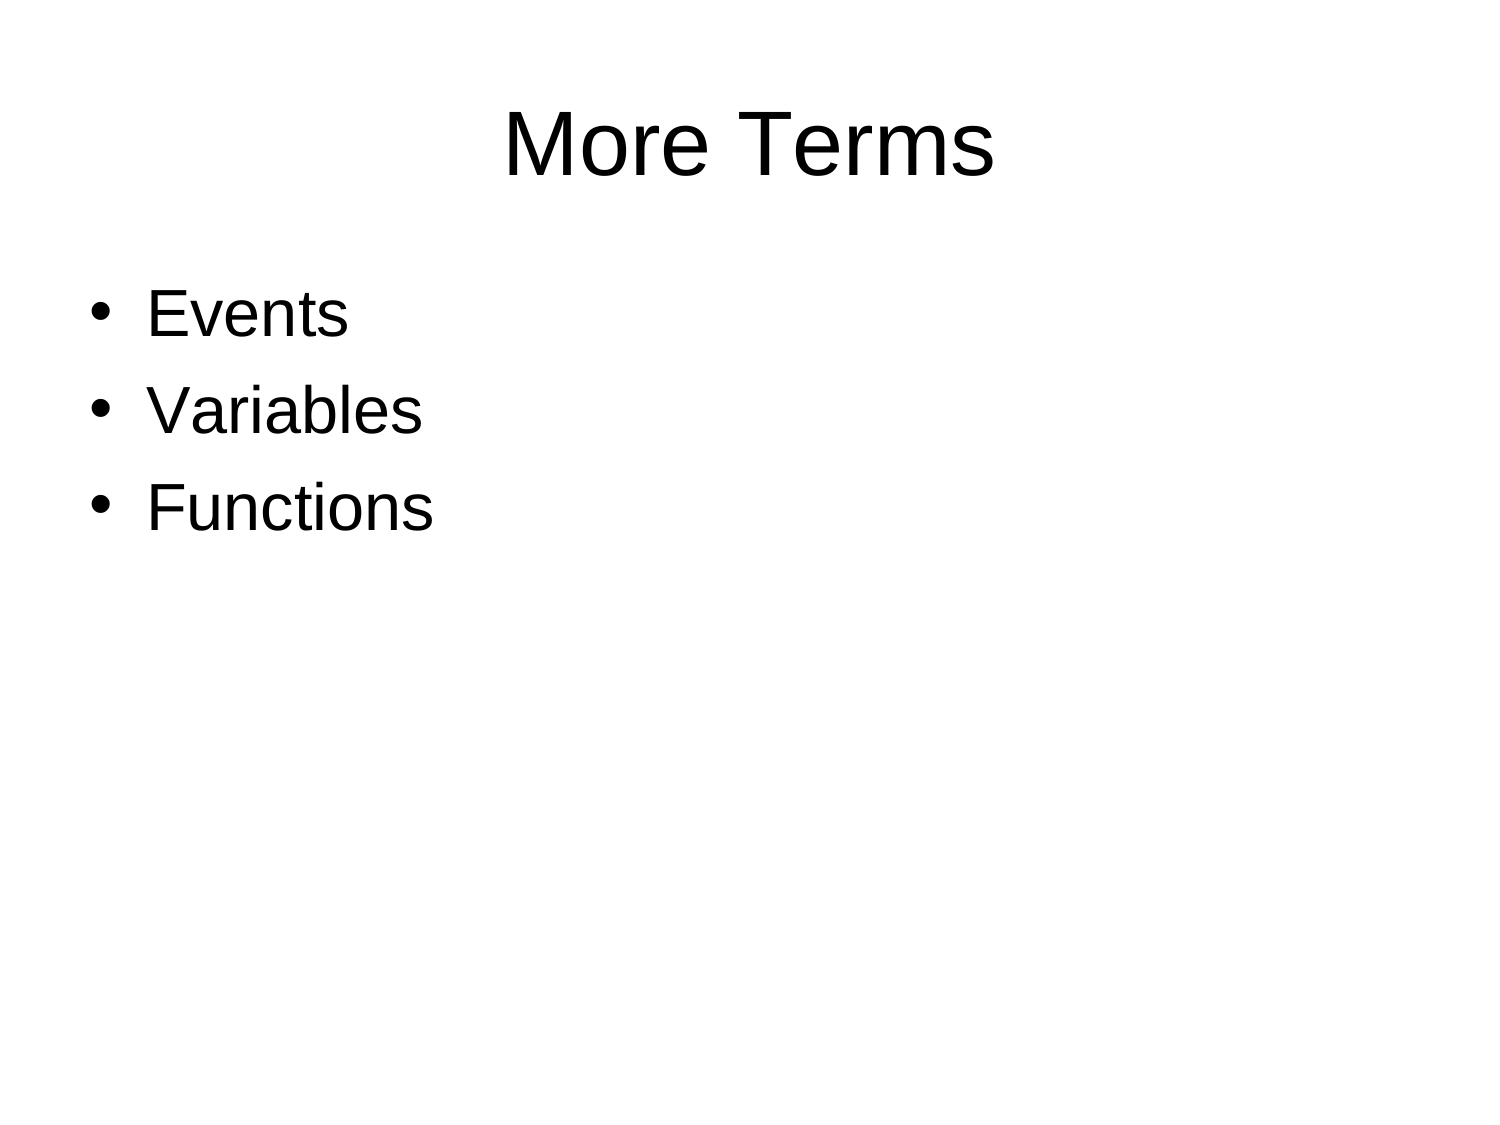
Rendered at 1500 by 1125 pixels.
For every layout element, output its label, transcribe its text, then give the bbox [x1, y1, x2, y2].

title More Terms [75, 45, 1426, 233]
list Events Variables Functions [75, 262, 1426, 1005]
